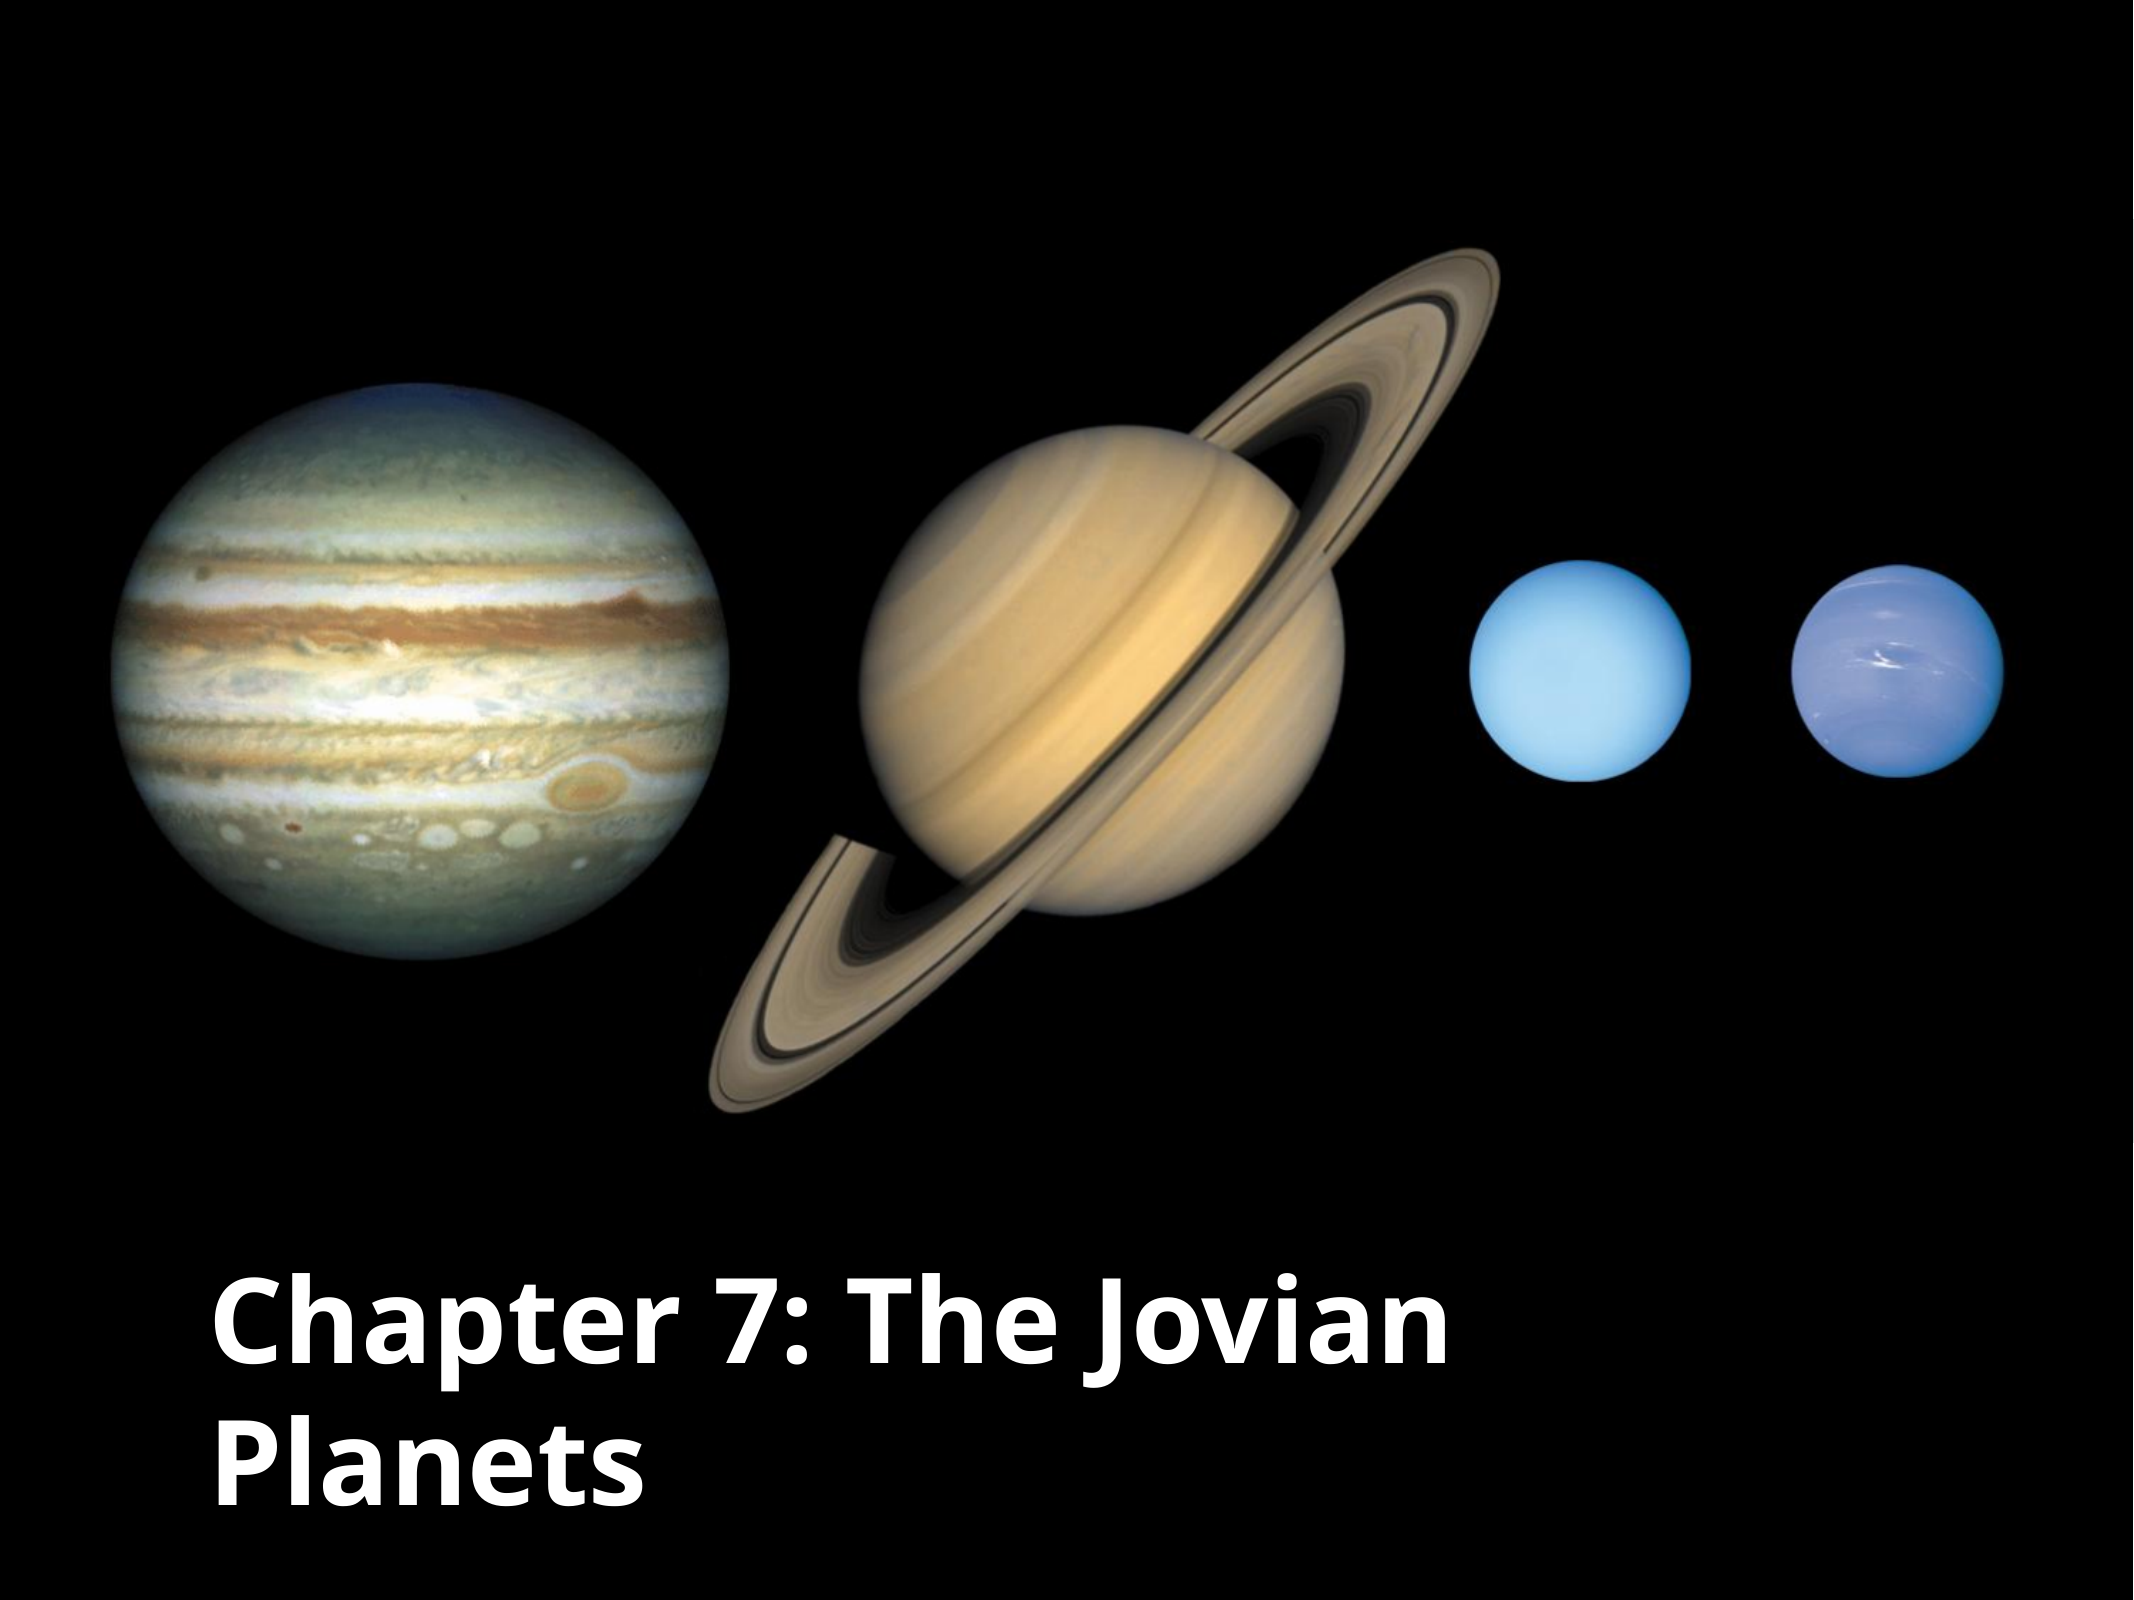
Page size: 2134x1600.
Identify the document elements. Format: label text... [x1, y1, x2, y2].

title Chapter 7: The Jovian Planets [208, 1270, 1925, 1505]
picture [0, 219, 2134, 1143]
